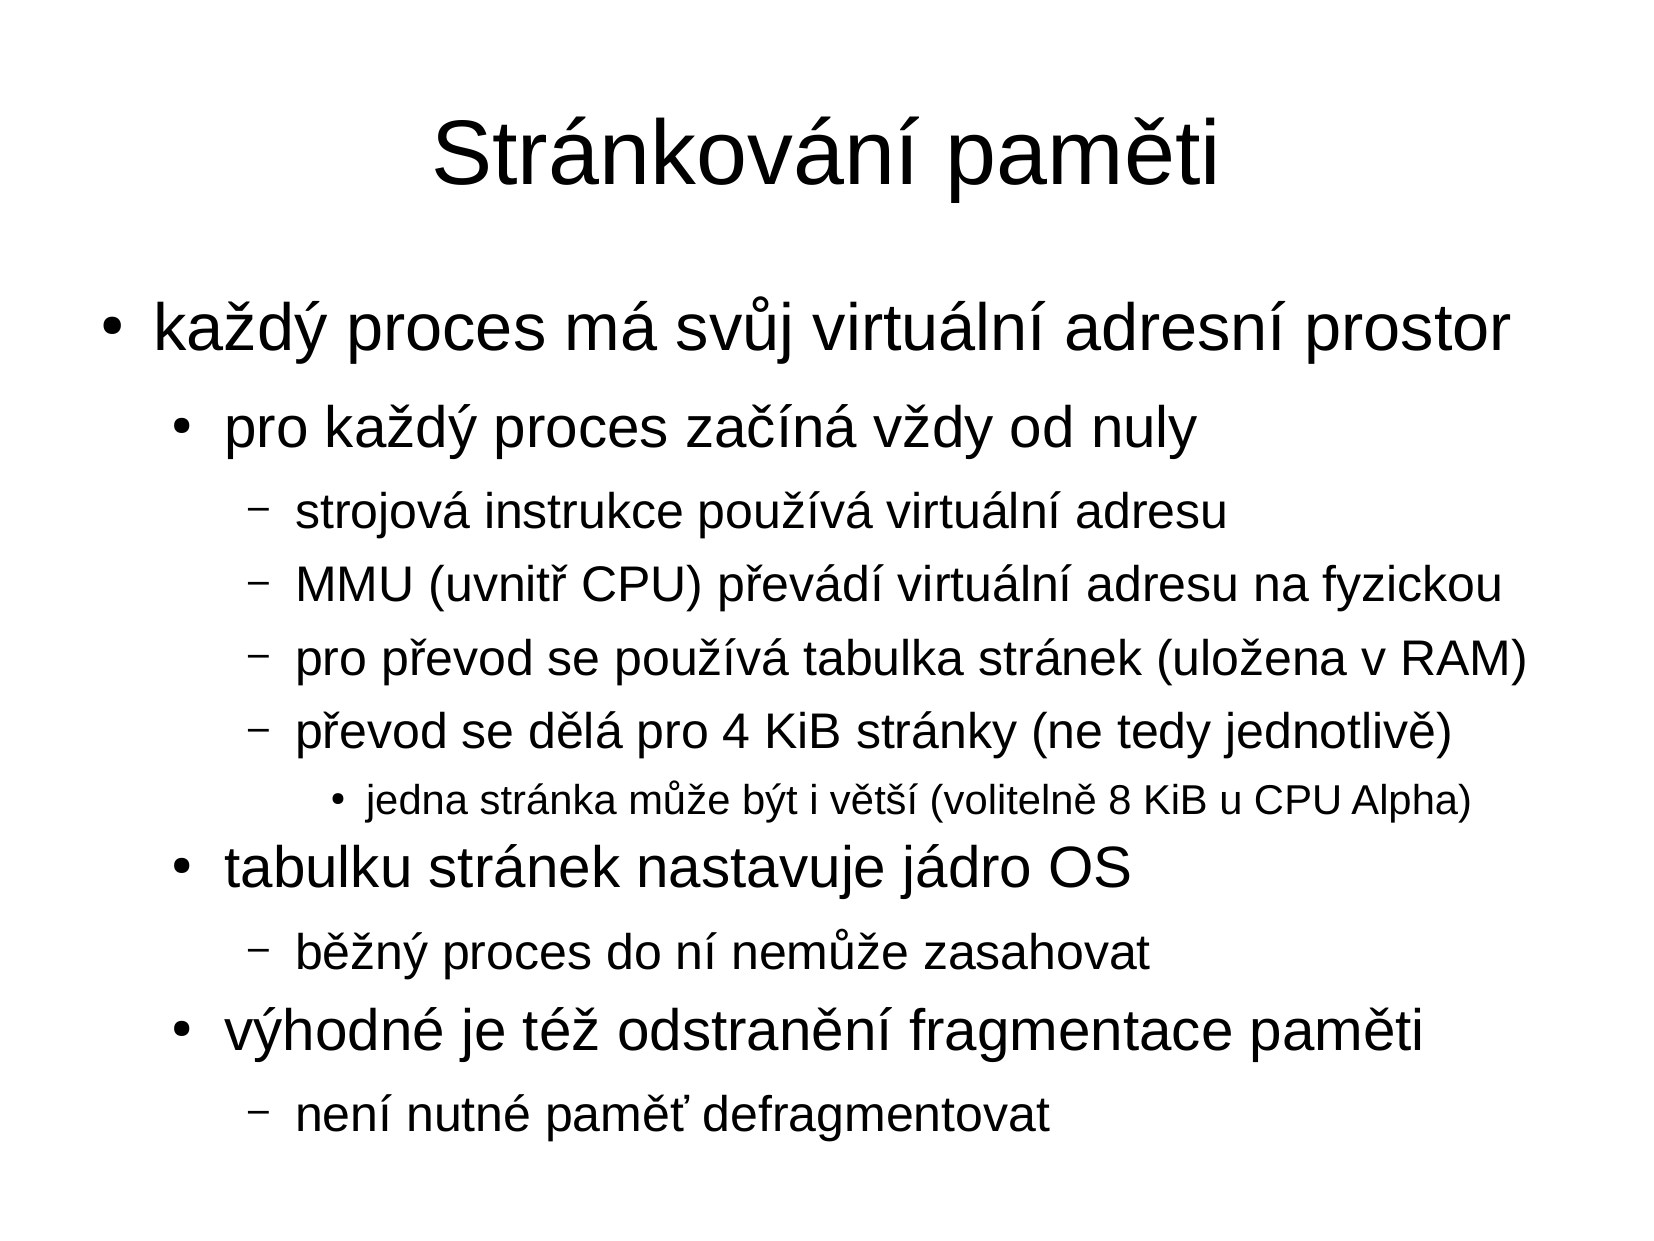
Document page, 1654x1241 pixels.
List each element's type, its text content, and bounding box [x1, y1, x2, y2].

list každý proces má svůj virtuální adresní prostor pro každý proces začíná vždy od nuly strojová instrukce používá virtuální adresu MMU (uvnitř CPU) převádí virtuální adresu na fyzickou pro převod se používá tabulka stránek (uložena v RAM) převod se dělá pro 4 KiB stránky (ne tedy jednotlivě) jedna stránka může být i větší (volitelně 8 KiB u CPU Alpha) tabulku stránek nastavuje jádro OS běžný proces do ní nemůže zasahovat výhodné je též odstranění fragmentace paměti není nutné paměť defragmentovat [82, 290, 1571, 1142]
title Stránkování paměti [82, 56, 1571, 250]
